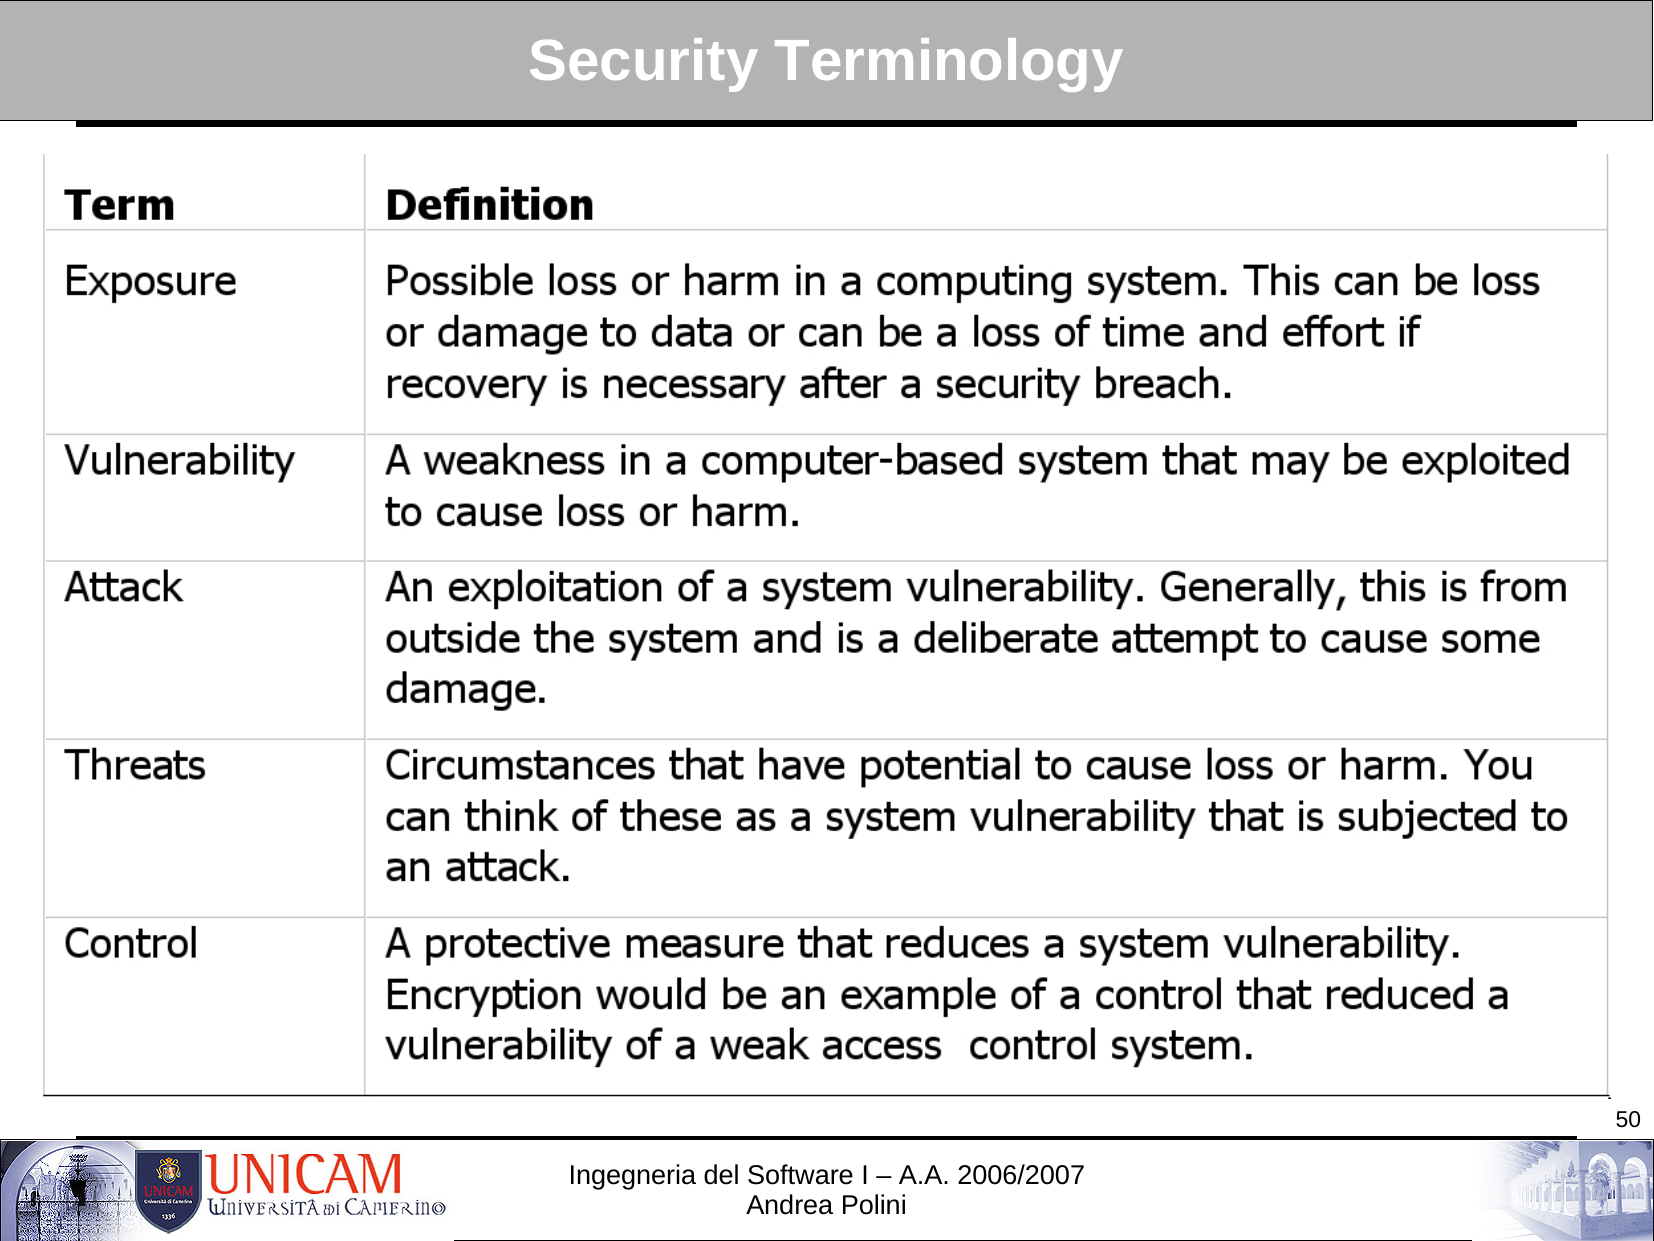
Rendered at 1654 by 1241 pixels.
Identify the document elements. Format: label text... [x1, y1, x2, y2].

picture [1472, 1141, 1653, 1241]
picture [0, 1141, 454, 1241]
picture [42, 154, 1611, 1099]
title Security Terminology [0, 0, 1653, 121]
